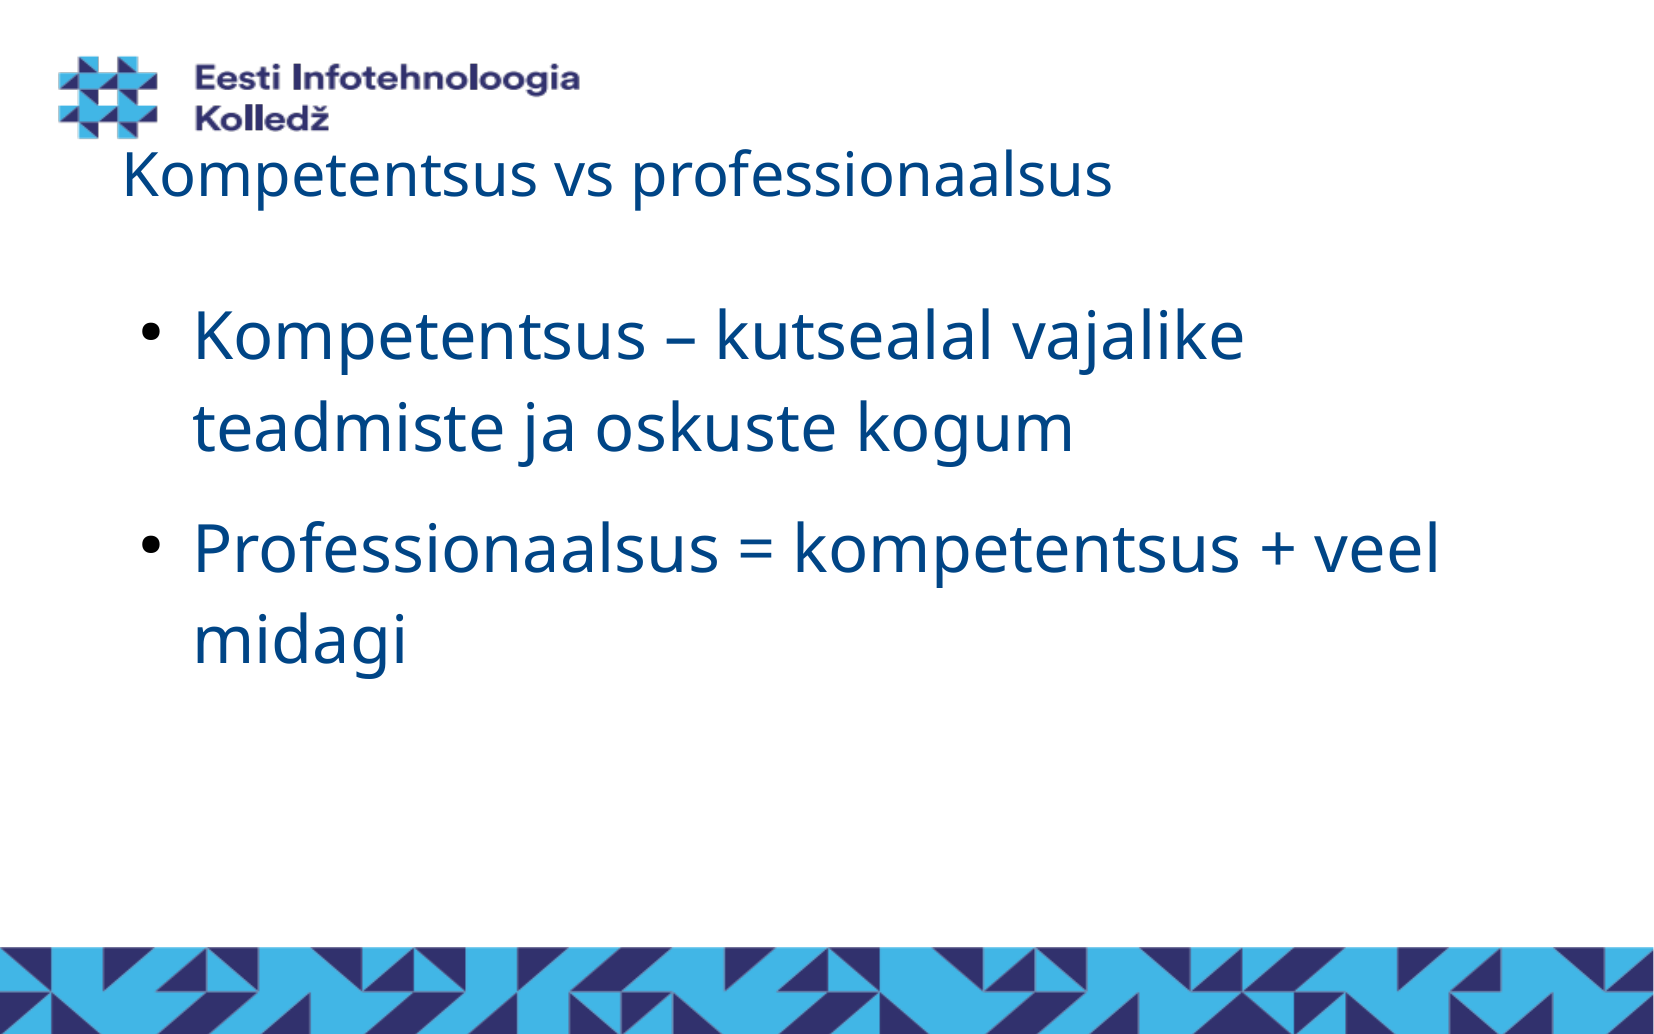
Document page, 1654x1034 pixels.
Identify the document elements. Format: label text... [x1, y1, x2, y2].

list Kompetentsus – kutsealal vajalike teadmiste ja oskuste kogum Professionaalsus = kompetentsus + veel midagi [121, 287, 1534, 939]
title Kompetentsus vs professionaalsus [121, 85, 1534, 259]
